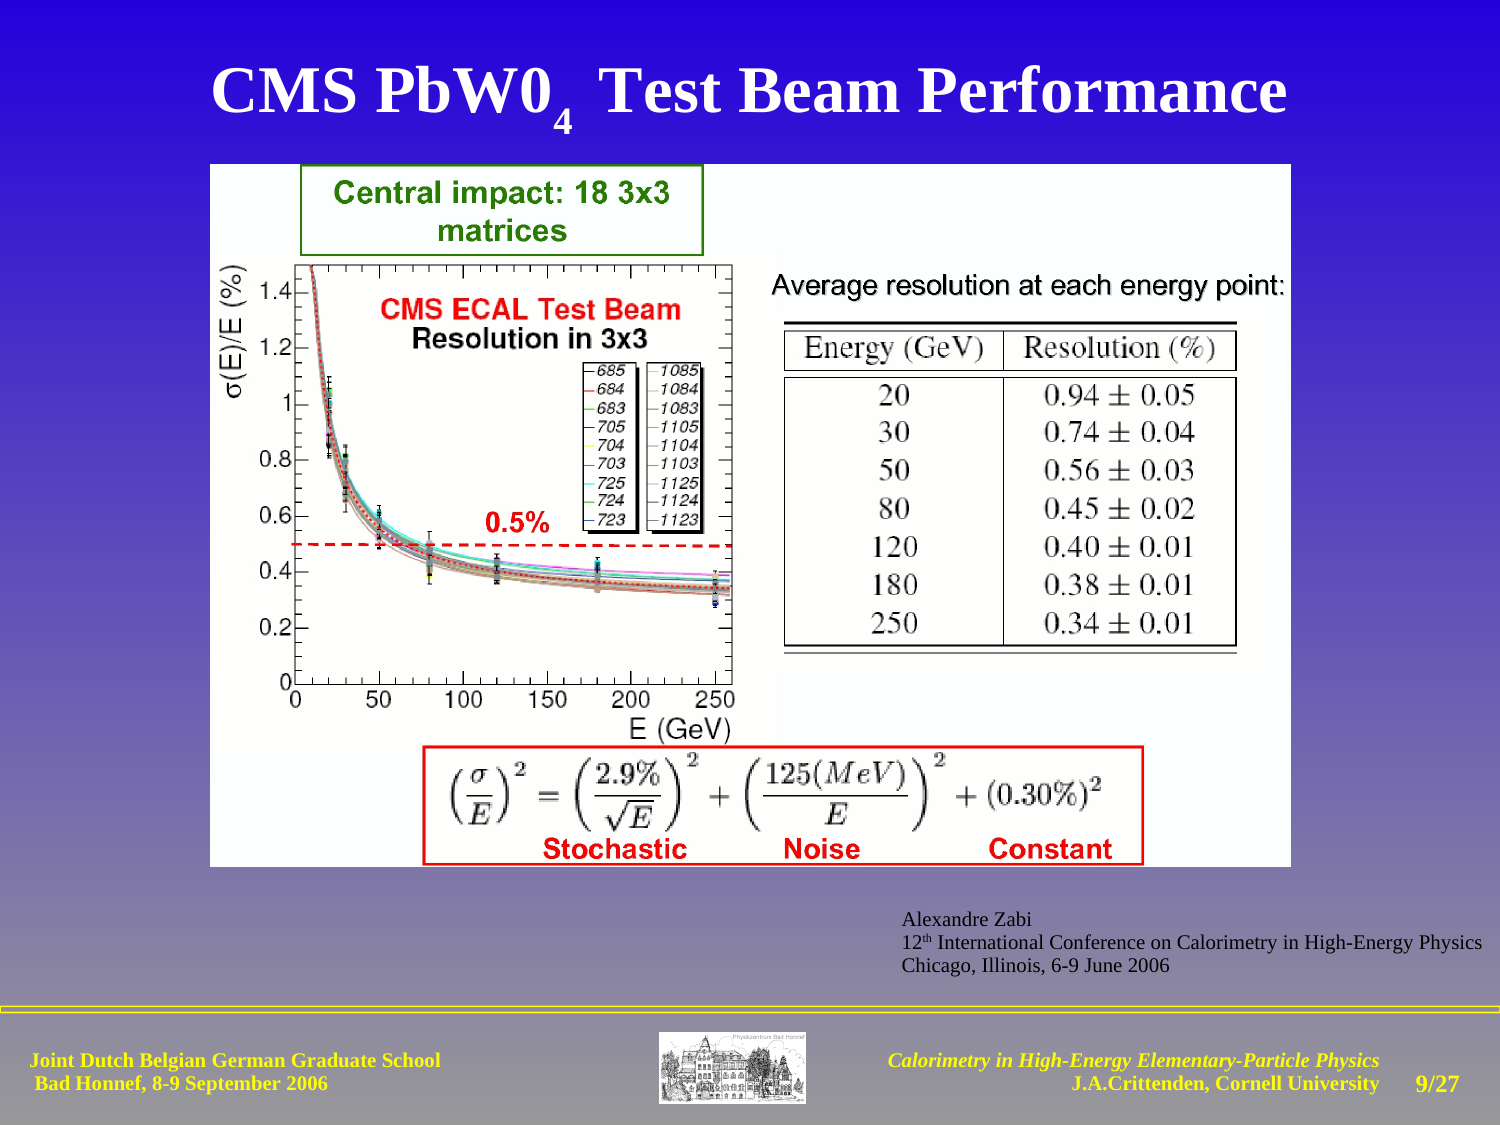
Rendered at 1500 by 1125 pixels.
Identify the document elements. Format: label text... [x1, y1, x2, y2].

picture [659, 1032, 806, 1104]
title CMS PbW04 Test Beam Performance [112, 34, 1388, 161]
text_box Alexandre Zabi 12th International Conference on Calorimetry in High-Energy Physics Chicago, Illinois, 6-9 June 2006 [901, 907, 1483, 977]
picture [210, 164, 1291, 867]
